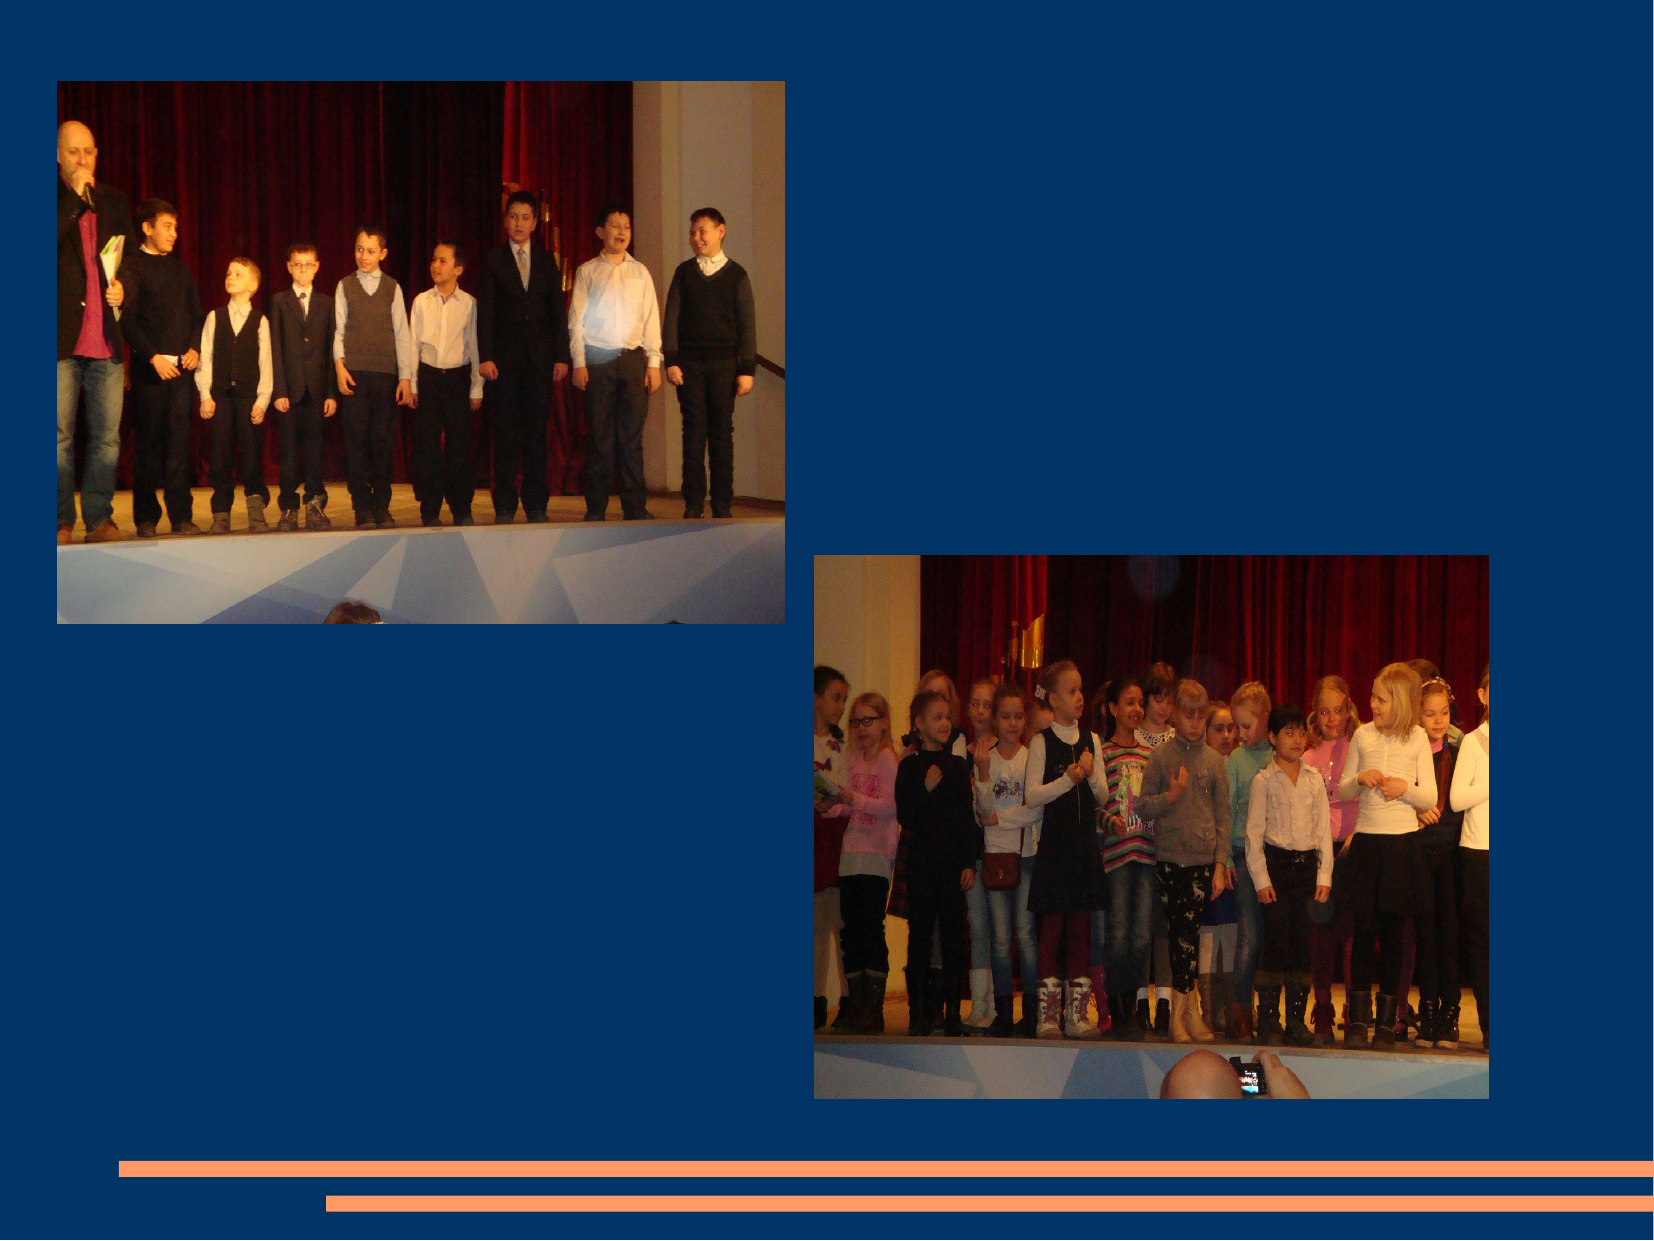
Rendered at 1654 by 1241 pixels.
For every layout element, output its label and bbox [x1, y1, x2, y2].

picture [57, 81, 785, 624]
picture [814, 555, 1489, 1099]
